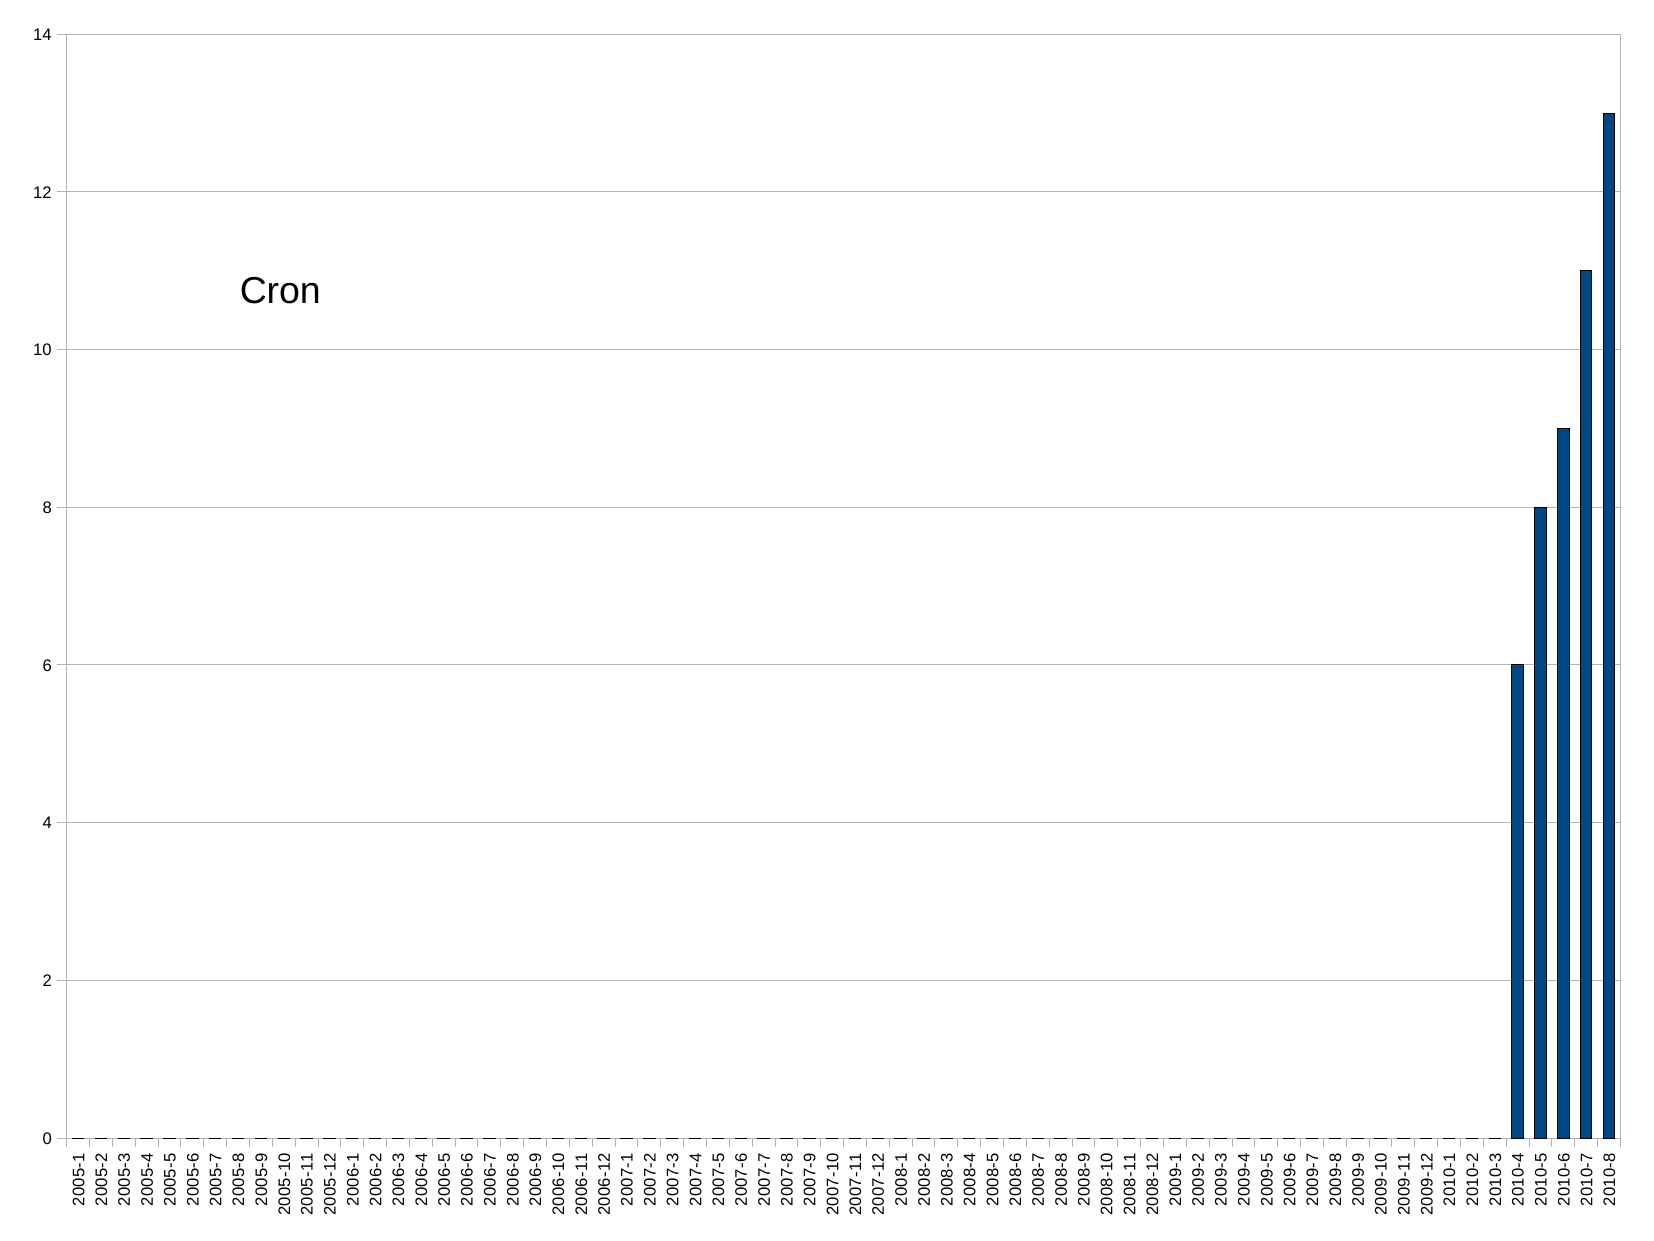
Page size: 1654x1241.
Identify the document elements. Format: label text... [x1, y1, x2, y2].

text_box Cron [225, 262, 336, 320]
chart [0, 0, 1654, 1241]
